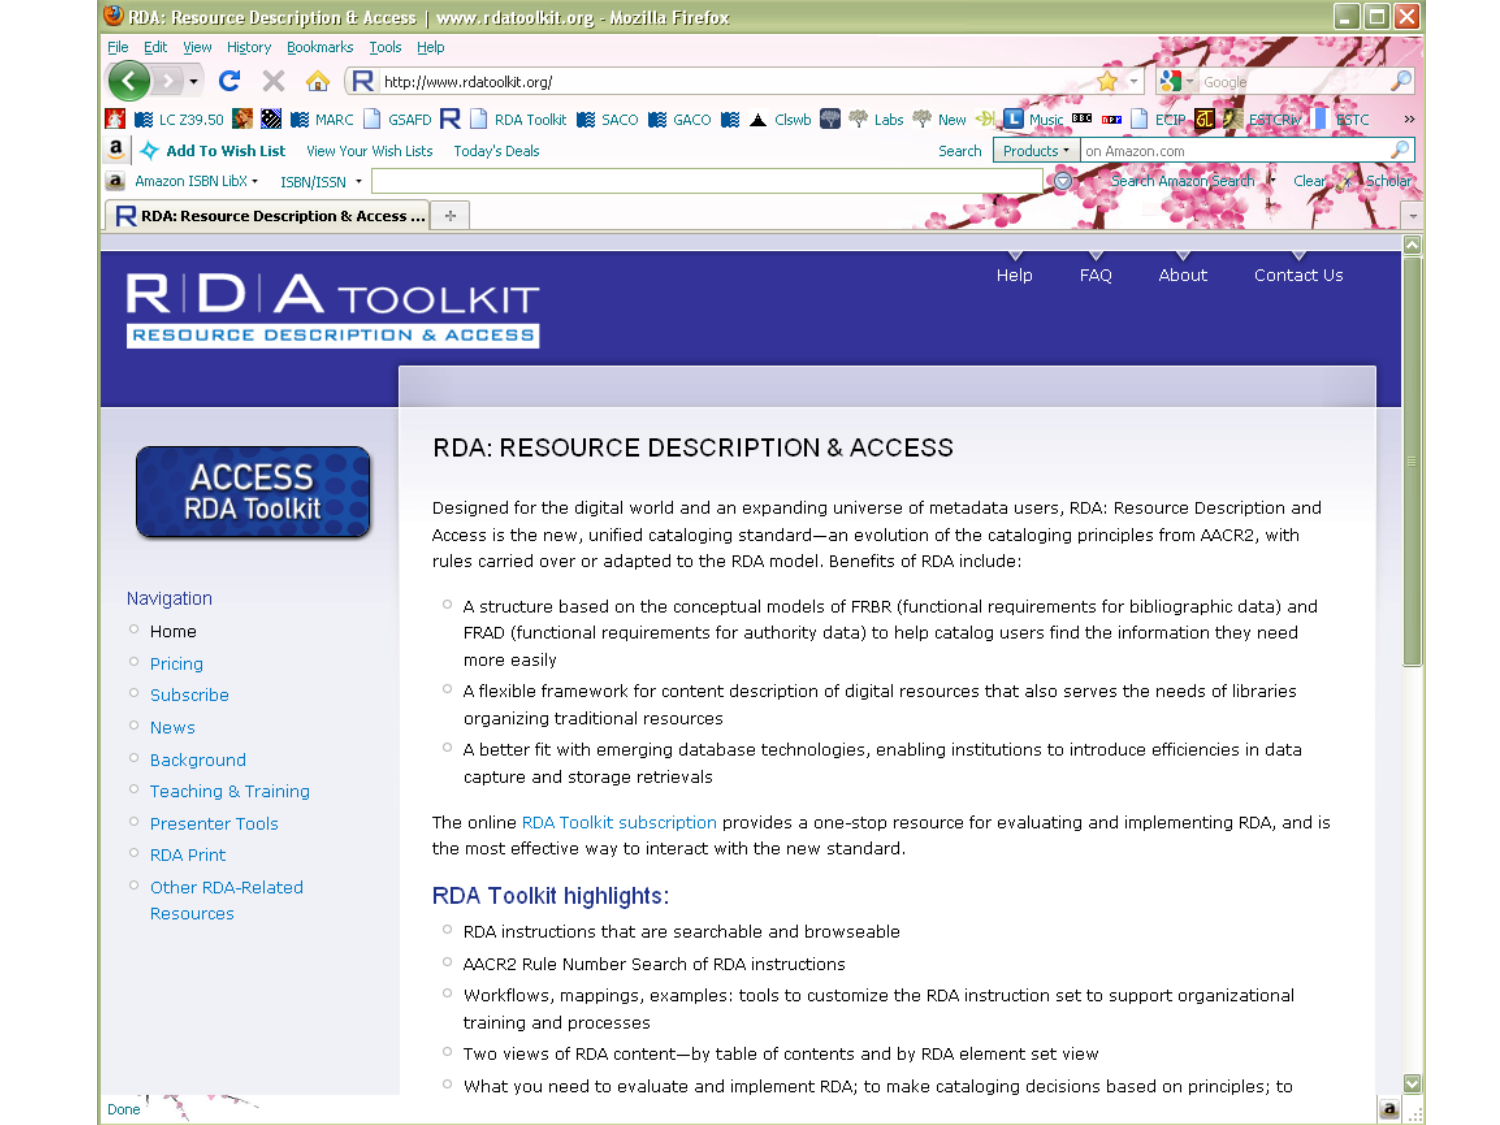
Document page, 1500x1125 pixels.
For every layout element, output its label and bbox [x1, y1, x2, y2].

picture [97, 0, 1426, 1125]
